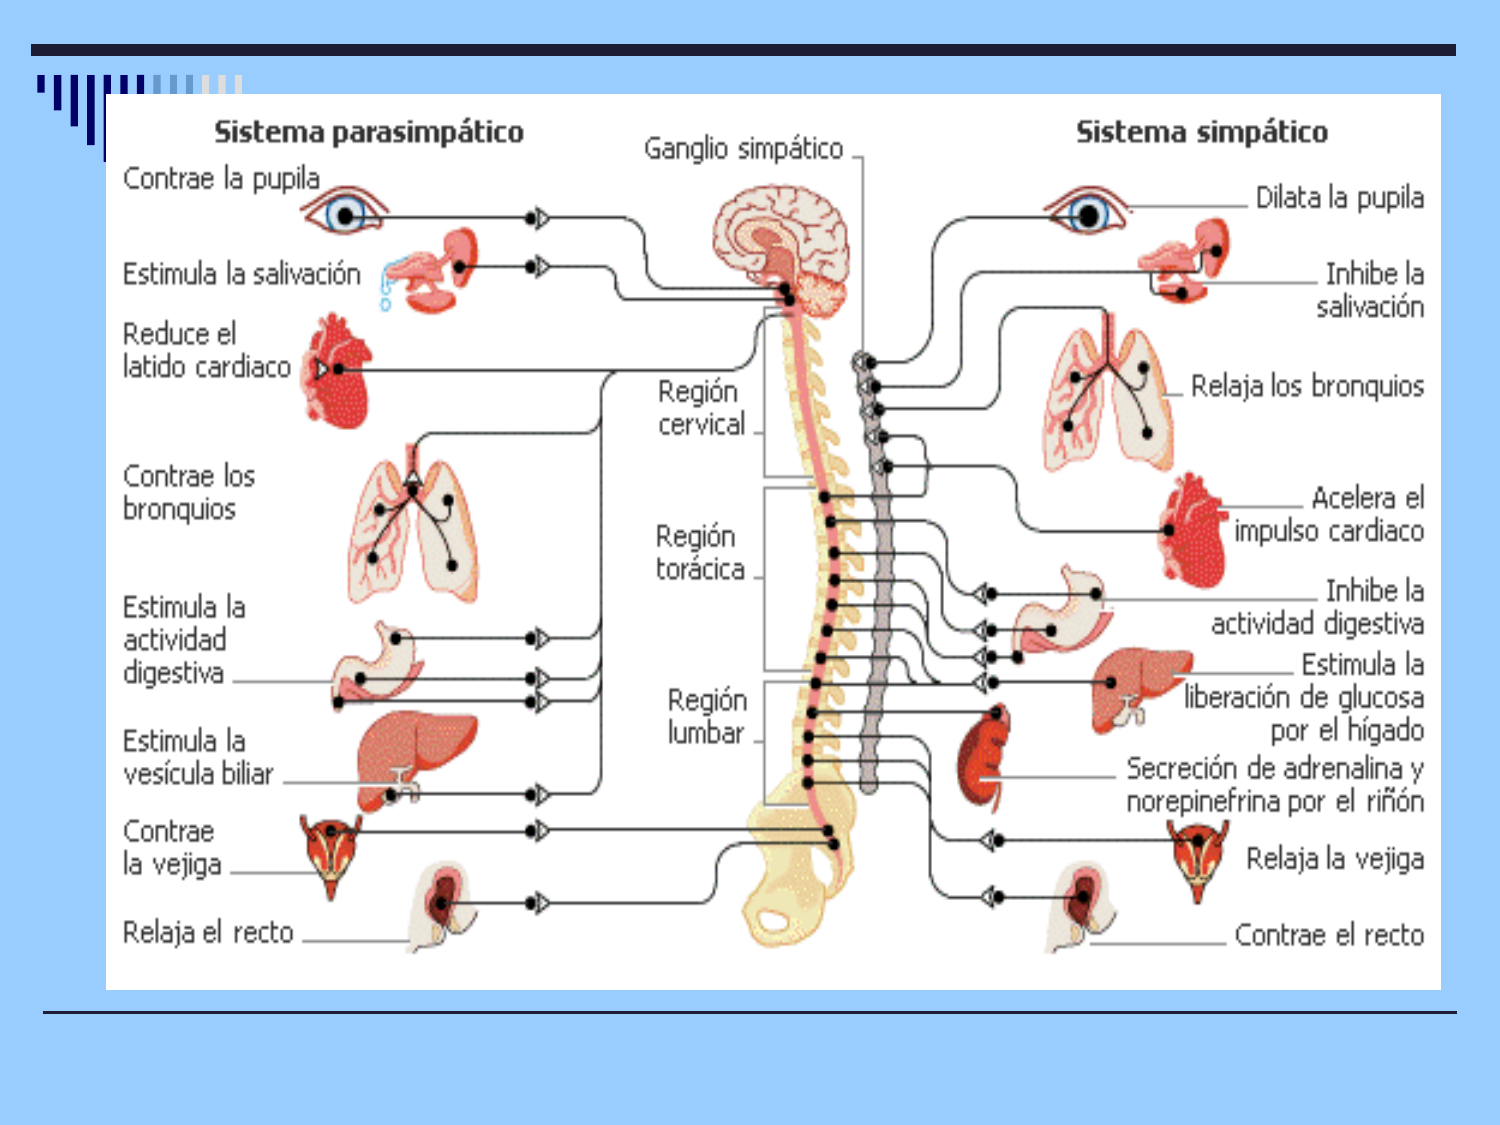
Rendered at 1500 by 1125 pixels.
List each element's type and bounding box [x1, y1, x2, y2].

picture [106, 94, 1441, 990]
